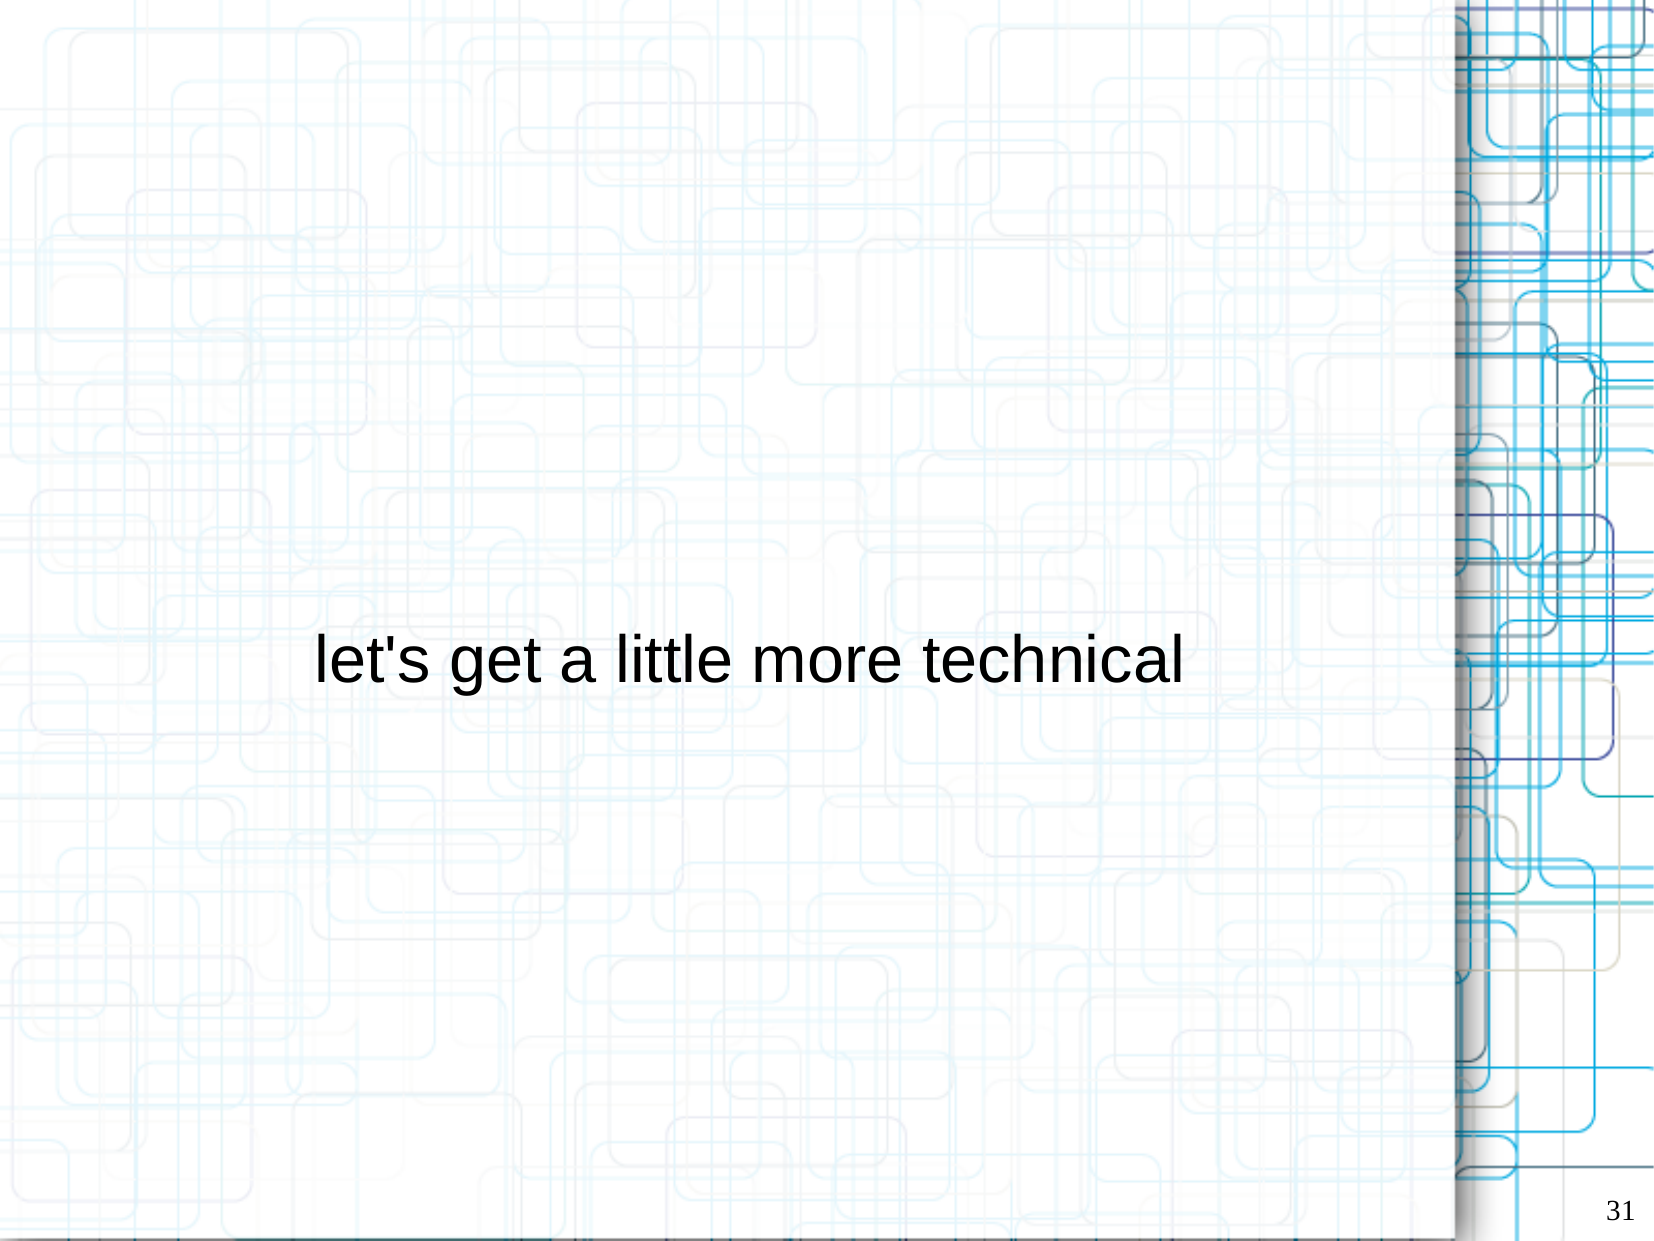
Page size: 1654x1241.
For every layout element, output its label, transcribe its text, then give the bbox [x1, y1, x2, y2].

picture [0, 0, 1654, 1241]
subtitle let's get a little more technical [82, 249, 1418, 1069]
